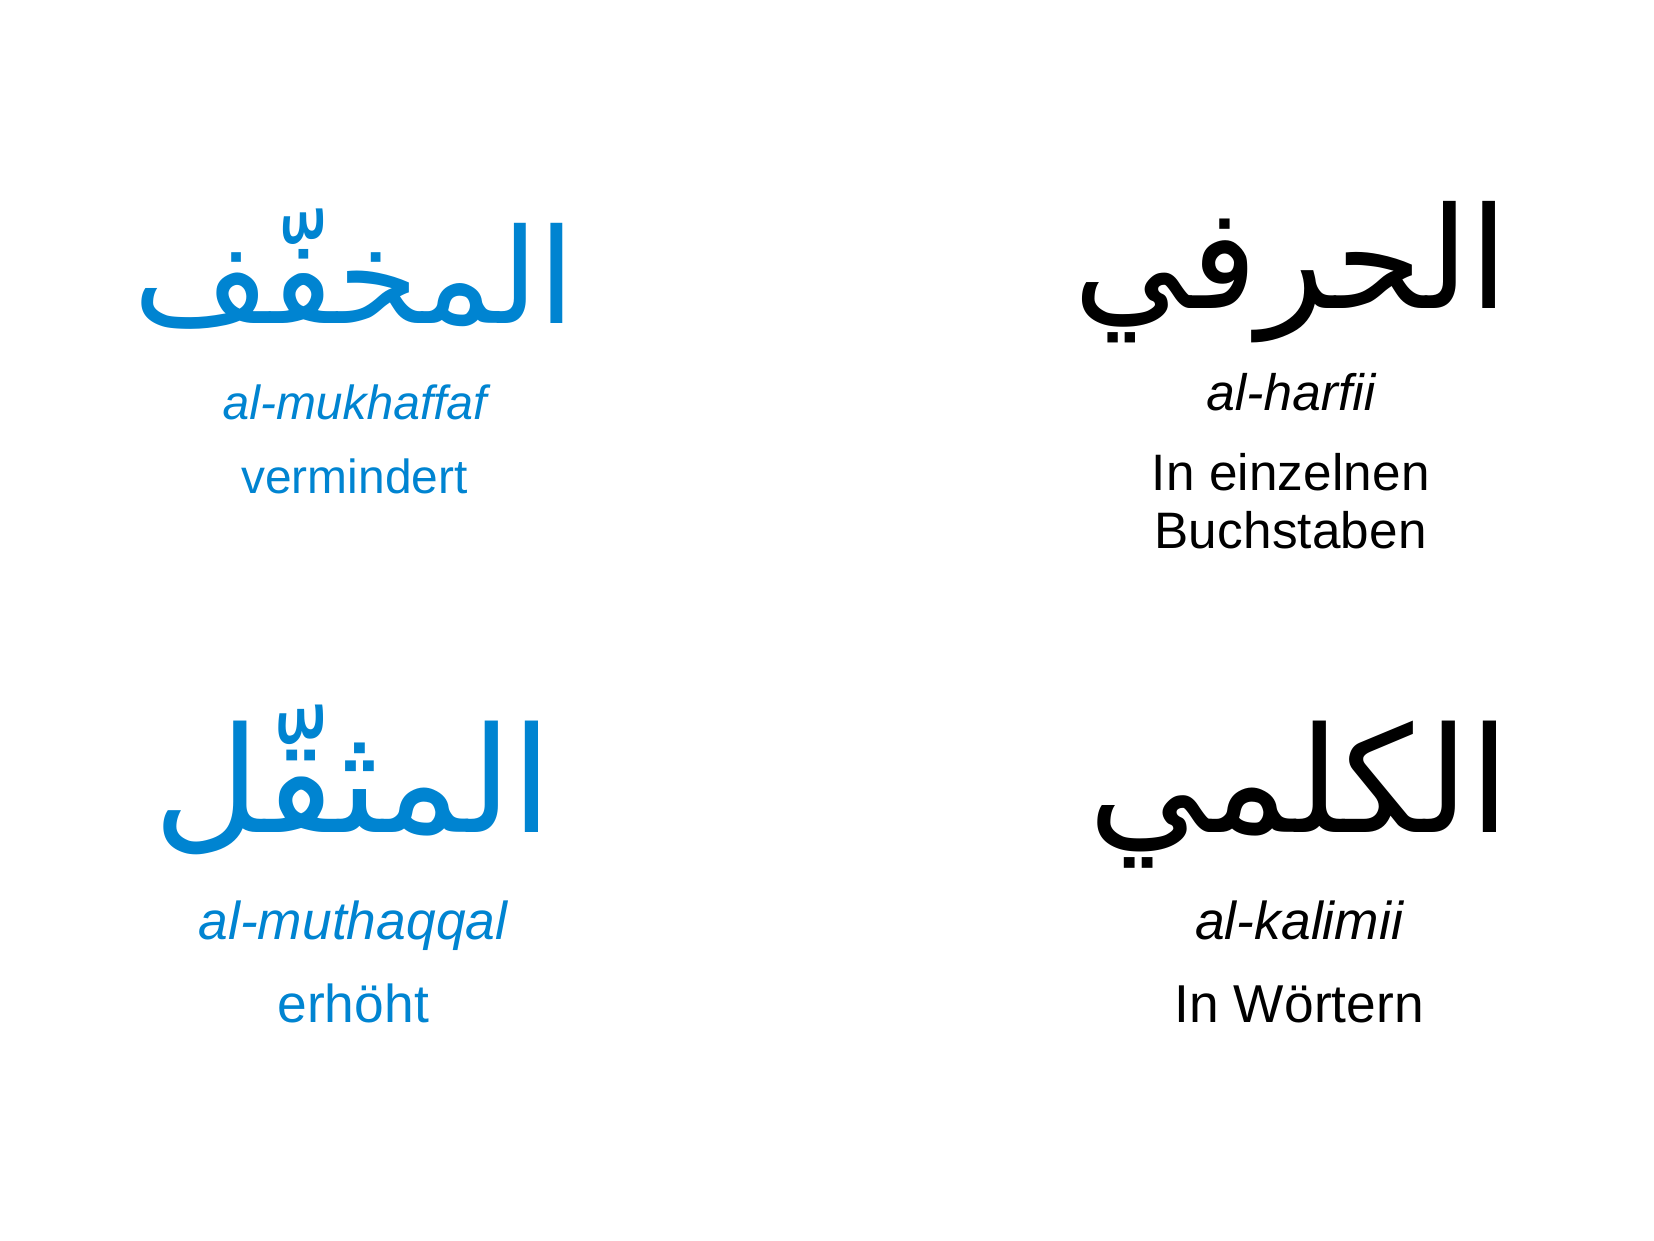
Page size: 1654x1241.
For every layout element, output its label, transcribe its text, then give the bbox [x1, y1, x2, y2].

list الحرفي al-harfii In einzelnen Buchstaben [992, 177, 1536, 567]
list الكلمي al-kalimii In Wörtern [1003, 696, 1539, 1040]
list المثقّل al-muthaqqal erhöht [82, 696, 567, 1040]
list المخفّف al-mukhaffaf vermindert [79, 200, 579, 544]
